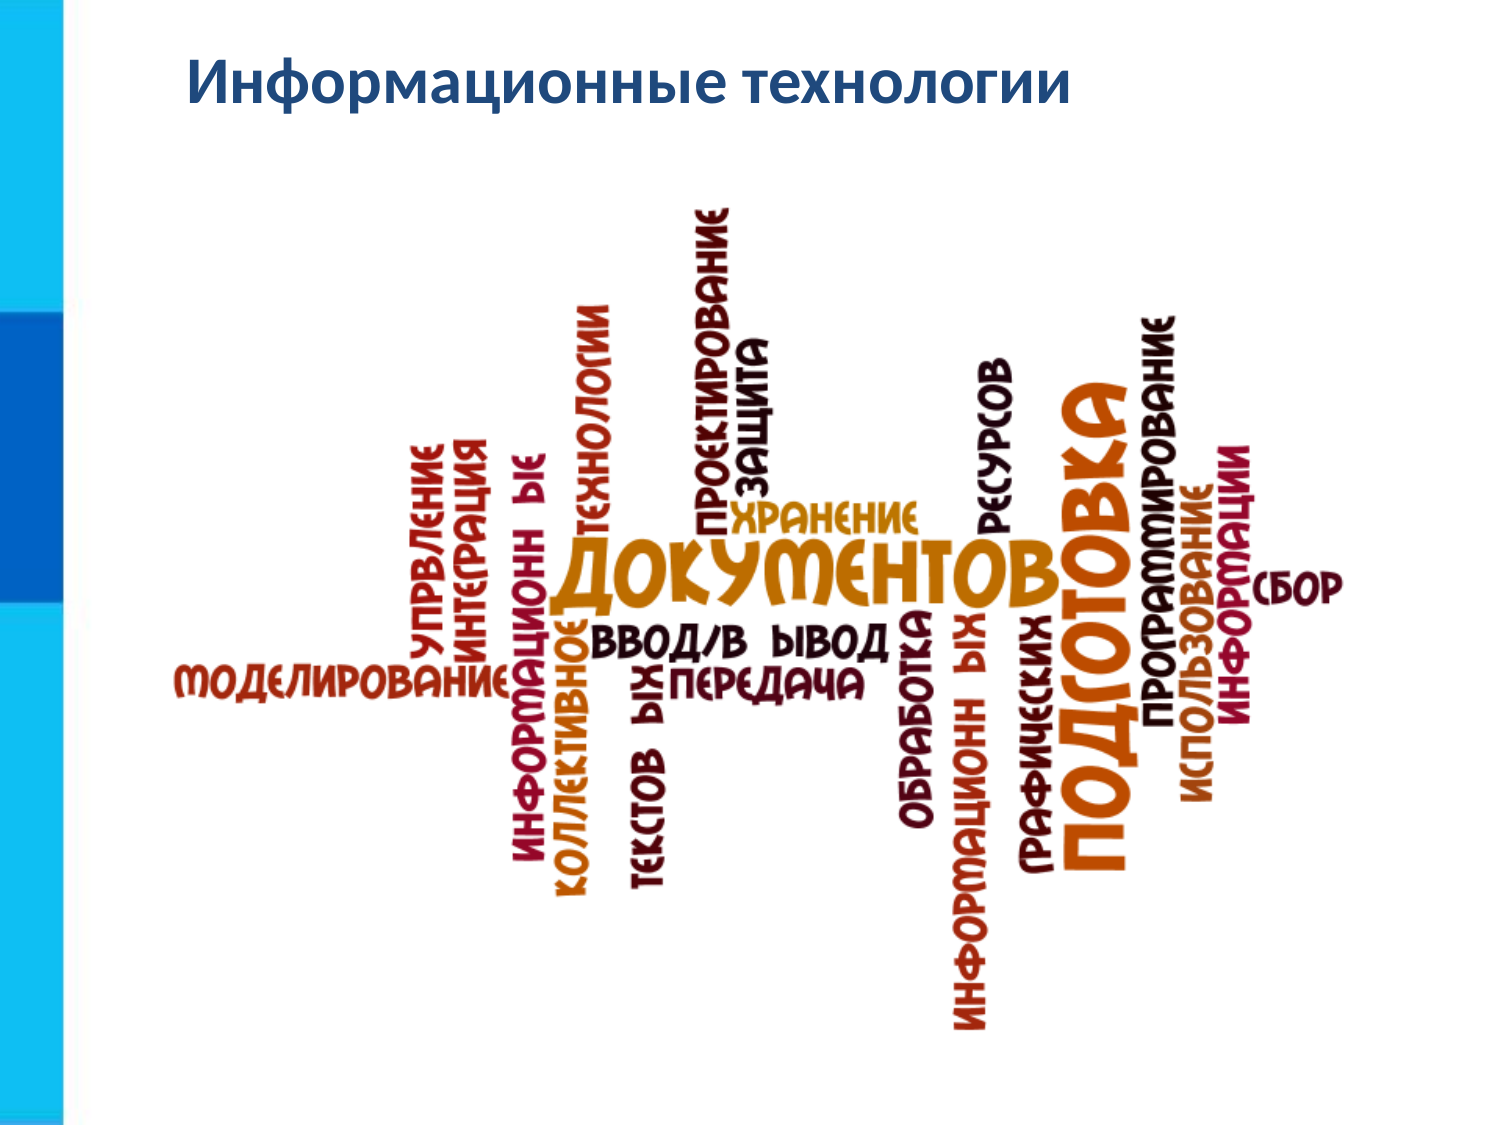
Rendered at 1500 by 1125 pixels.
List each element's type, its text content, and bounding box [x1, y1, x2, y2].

title Информационные технологии [171, 25, 1425, 129]
picture [0, 0, 1500, 1125]
